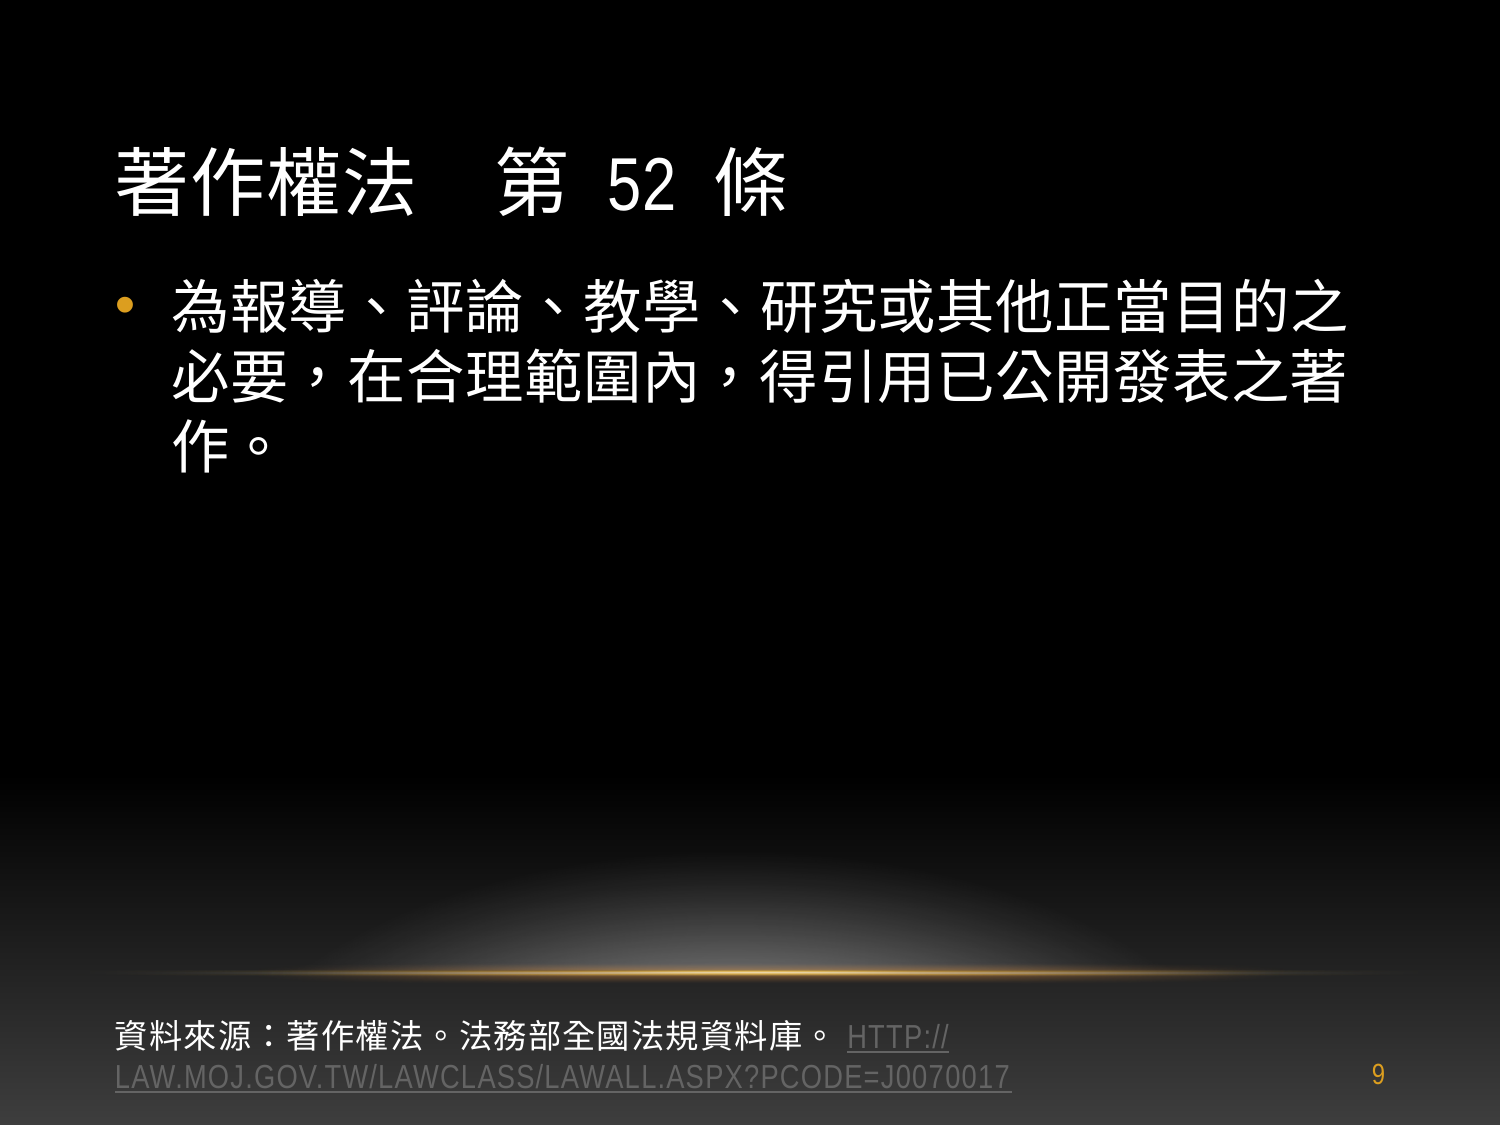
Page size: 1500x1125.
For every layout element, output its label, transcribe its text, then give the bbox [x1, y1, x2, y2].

title 著作權法 第 52 條 [99, 45, 1400, 233]
list 為報導、評論、教學、研究或其他正當目的之必要，在合理範圍內，得引用已公開發表之著作。 [99, 262, 1400, 938]
slide_number <編號> [1237, 1042, 1400, 1103]
picture [0, 0, 1500, 1125]
footer 資料來源：著作權法。法務部全國法規資料庫。http://law.moj.gov.tw/LawClass/LawAll.aspx?PCode=J0070017 [99, 1011, 1222, 1100]
